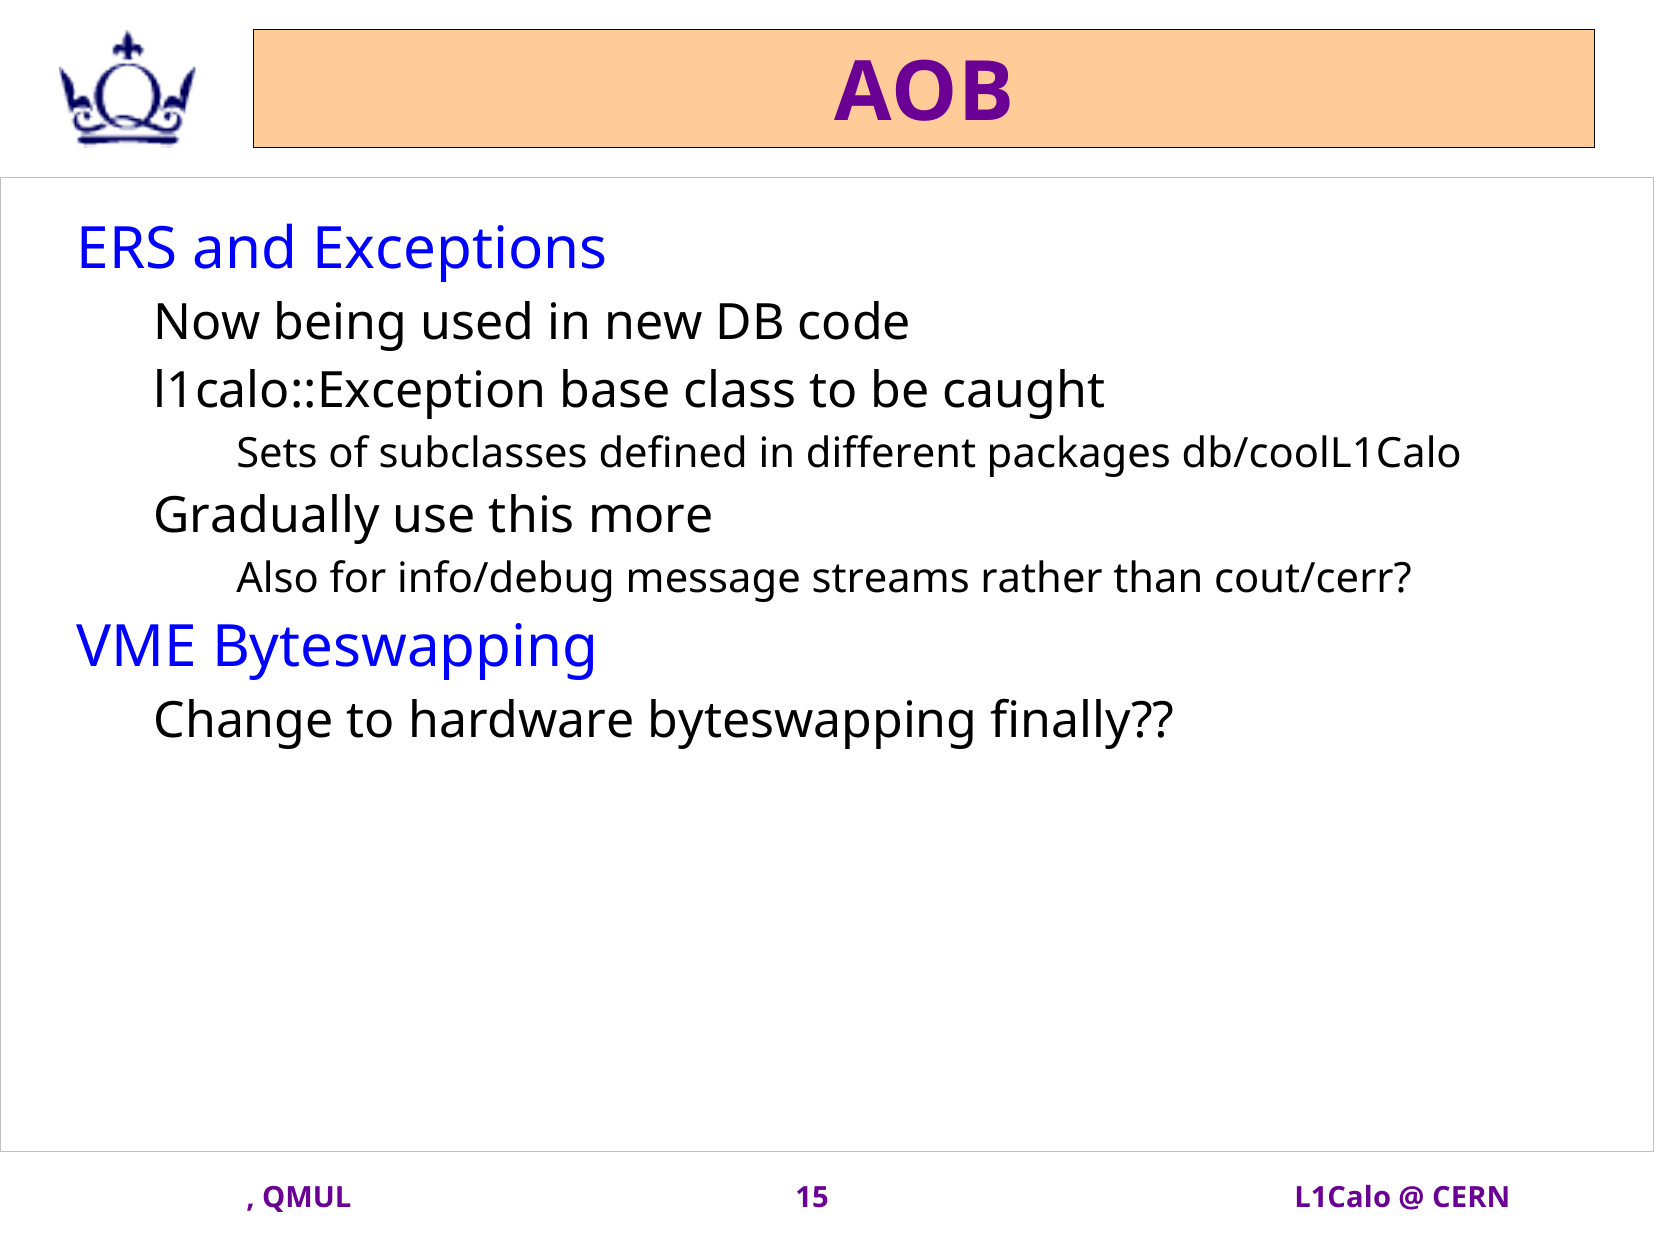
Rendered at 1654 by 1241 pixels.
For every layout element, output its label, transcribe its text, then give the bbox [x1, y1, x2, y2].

title AOB [253, 29, 1595, 148]
picture [59, 29, 200, 148]
list ERS and Exceptions Now being used in new DB code l1calo::Exception base class to be caught Sets of subclasses defined in different packages db/coolL1Calo Gradually use this more Also for info/debug message streams rather than cout/cerr? VME Byteswapping Change to hardware byteswapping finally?? [59, 206, 1595, 1127]
